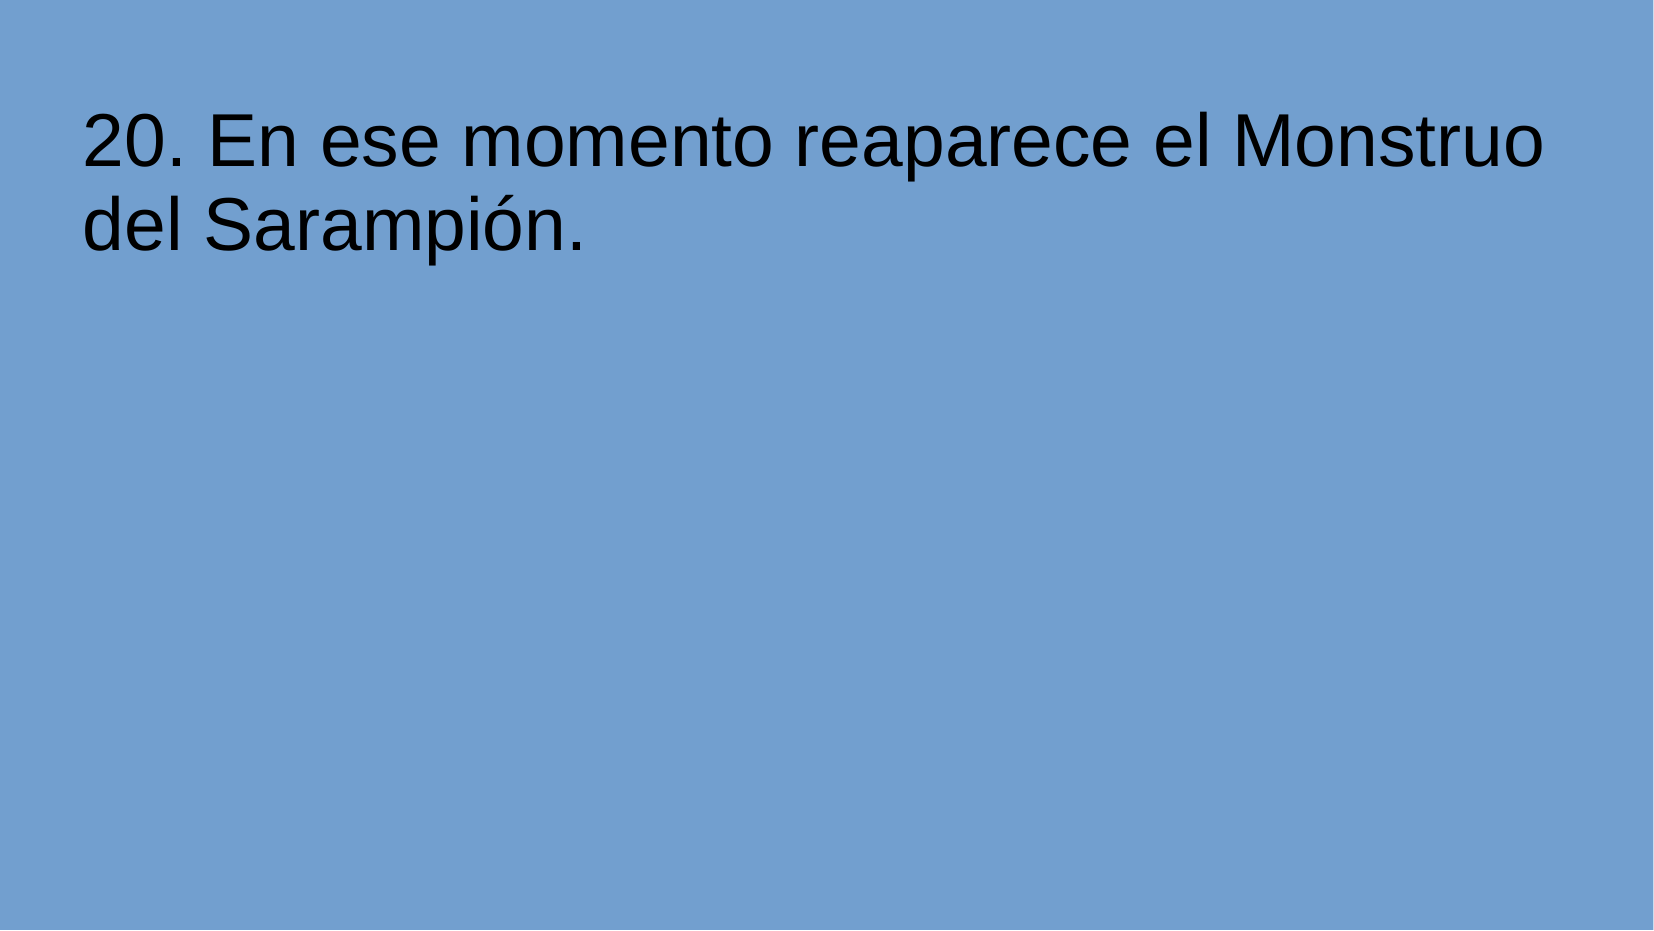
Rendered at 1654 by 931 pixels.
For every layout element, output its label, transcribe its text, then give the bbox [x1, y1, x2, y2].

list 20. En ese momento reaparece el Monstruo del Sarampión. [82, 98, 1571, 638]
